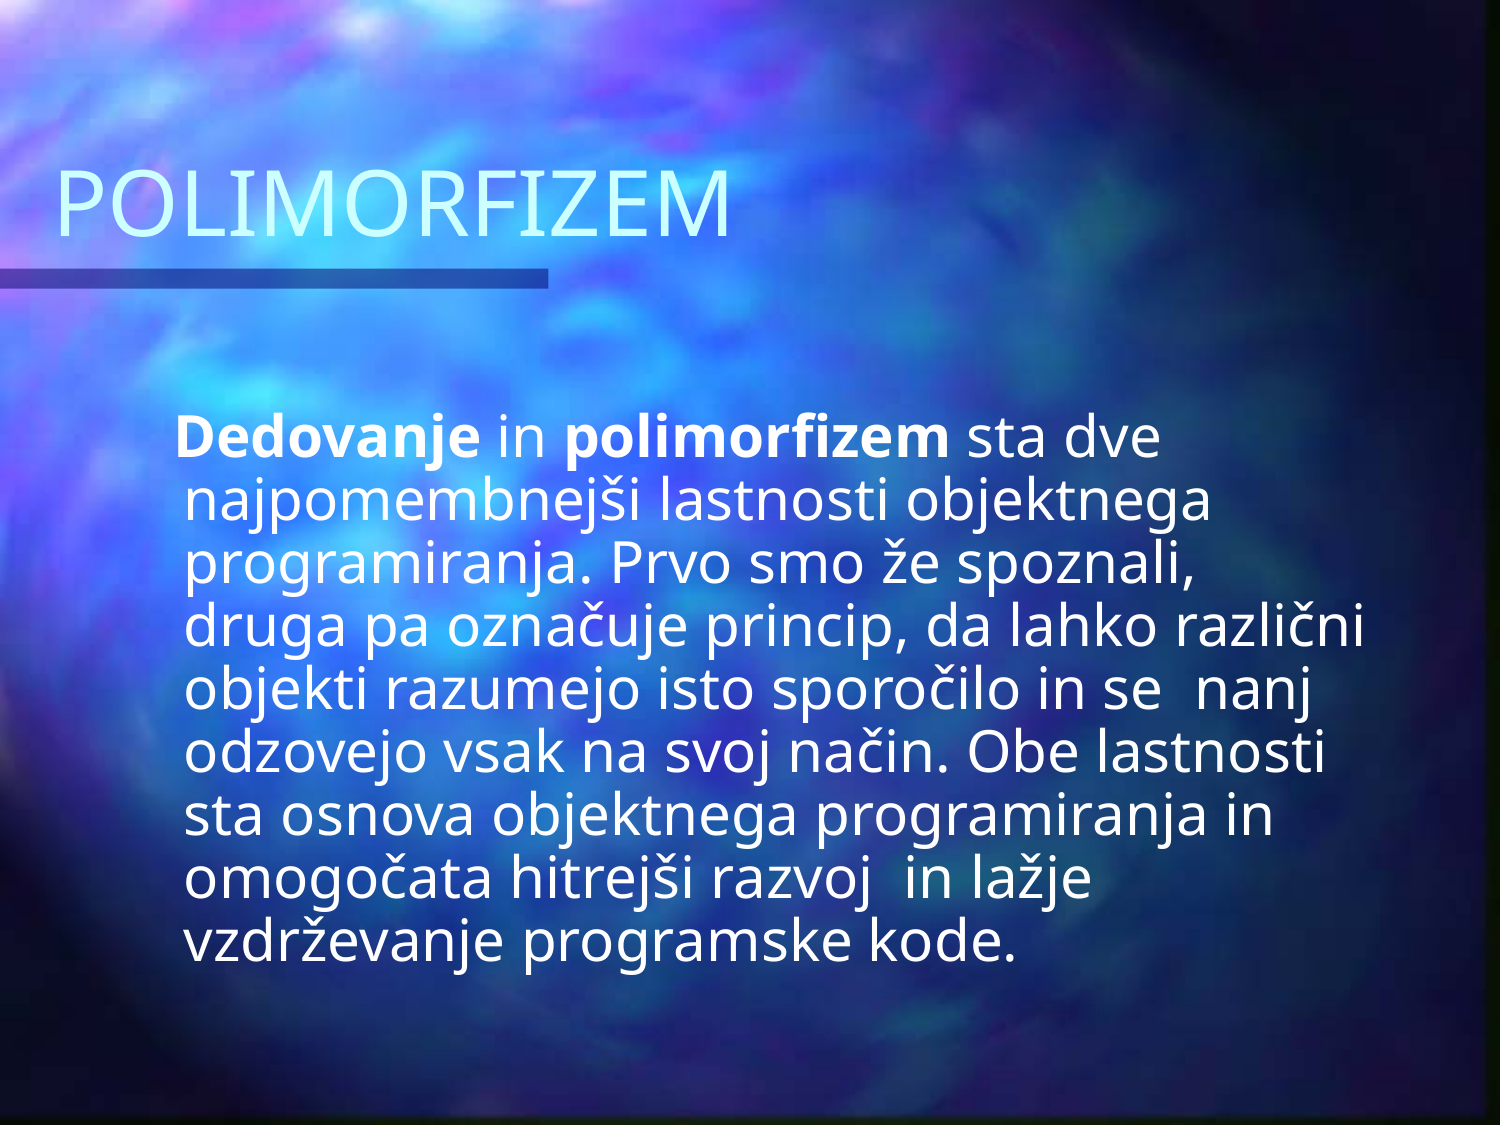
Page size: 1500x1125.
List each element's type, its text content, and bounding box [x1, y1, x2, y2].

list Dedovanje in polimorfizem sta dve najpomembnejši lastnosti objektnega programiranja. Prvo smo že spoznali, druga pa označuje princip, da lahko različni objekti razumejo isto sporočilo in se nanj odzovejo vsak na svoj način. Obe lastnosti sta osnova objektnega programiranja in omogočata hitrejši razvoj in lažje vzdrževanje programske kode. [112, 324, 1388, 1000]
title POLIMORFIZEM [37, 75, 1313, 263]
picture [0, 0, 1500, 1125]
